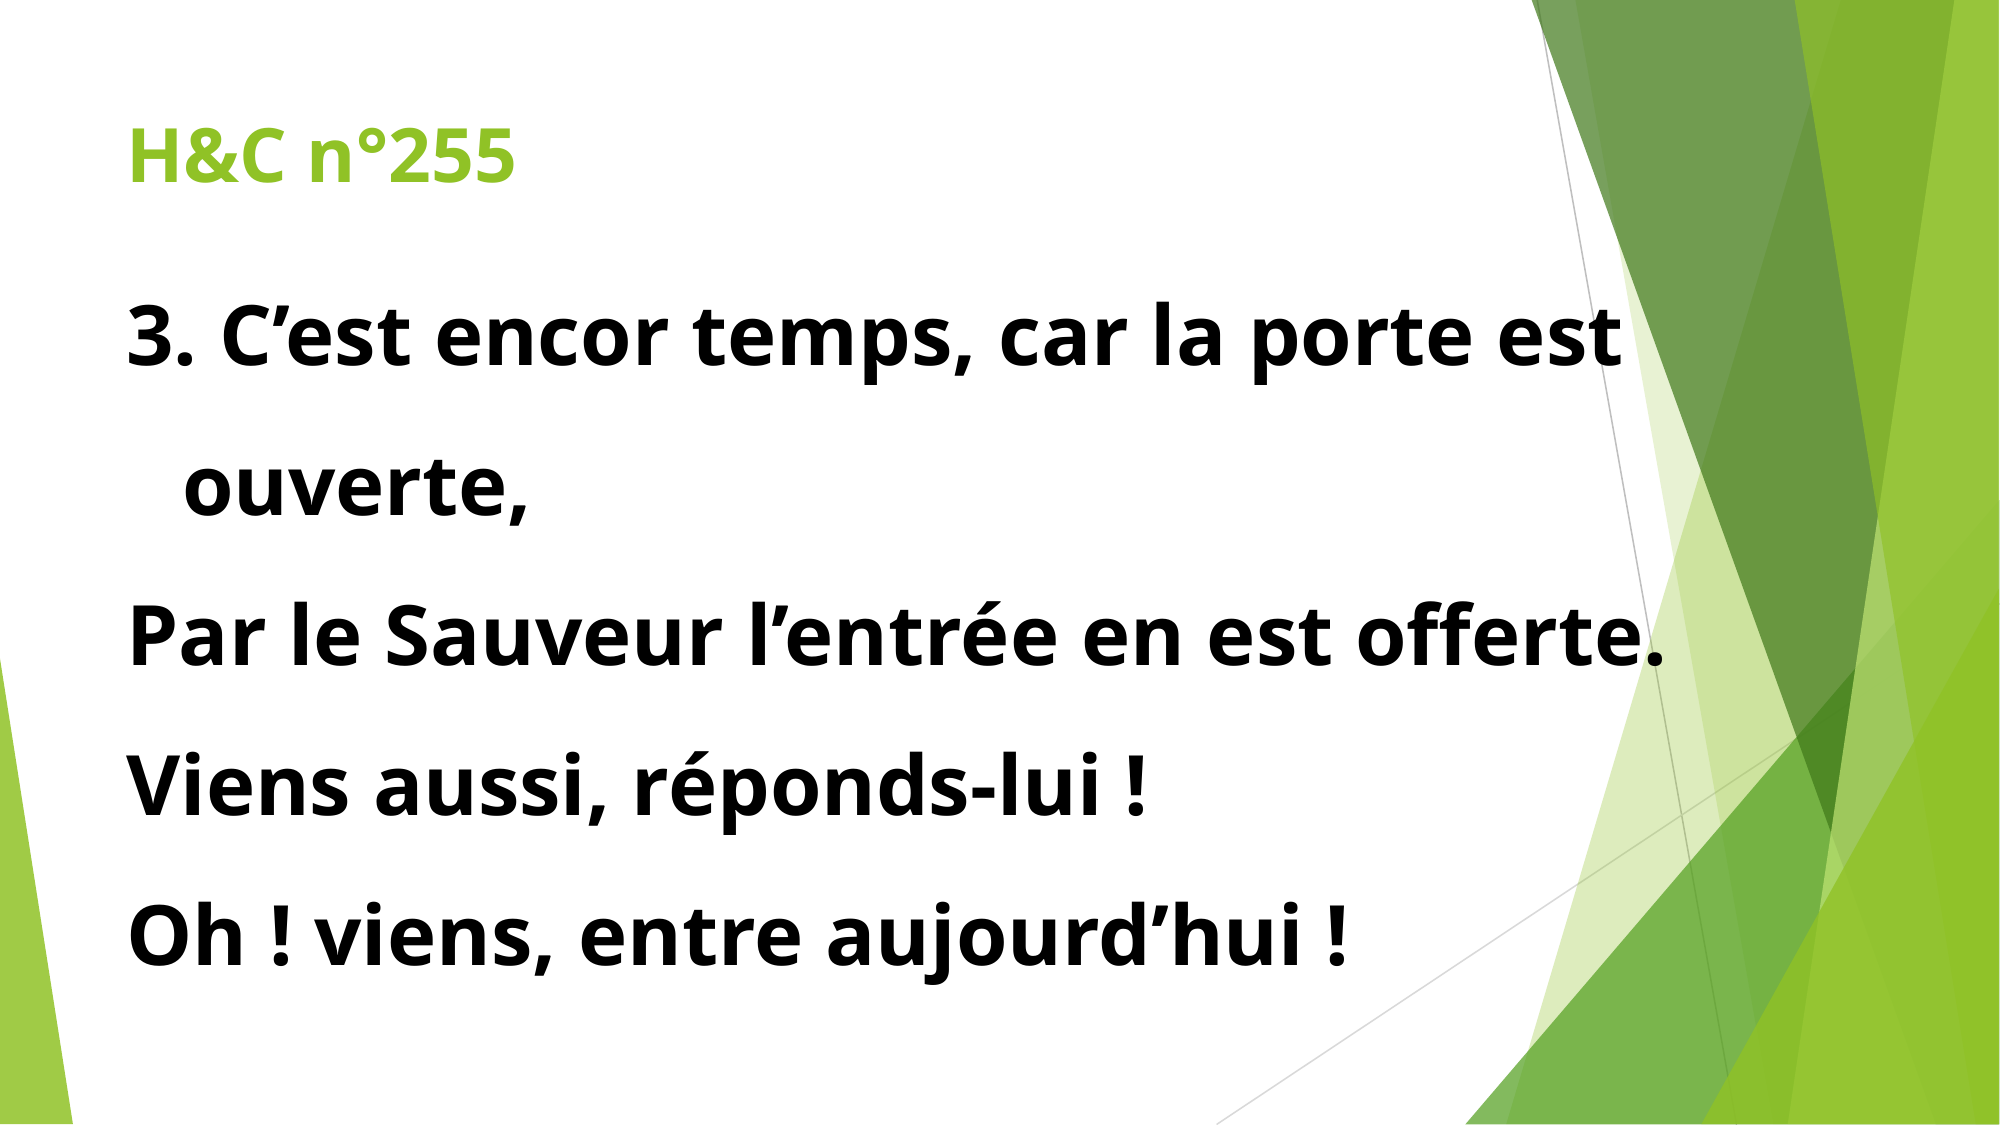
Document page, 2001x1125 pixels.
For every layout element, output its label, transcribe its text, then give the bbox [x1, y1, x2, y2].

text_box 3. C’est encor temps, car la porte est ouverte, Par le Sauveur l’entrée en est offerte. Viens aussi, réponds-lui ! Oh ! viens, entre aujourd’hui ! [111, 224, 1997, 1063]
text_box H&C n°255 [111, 99, 1522, 224]
